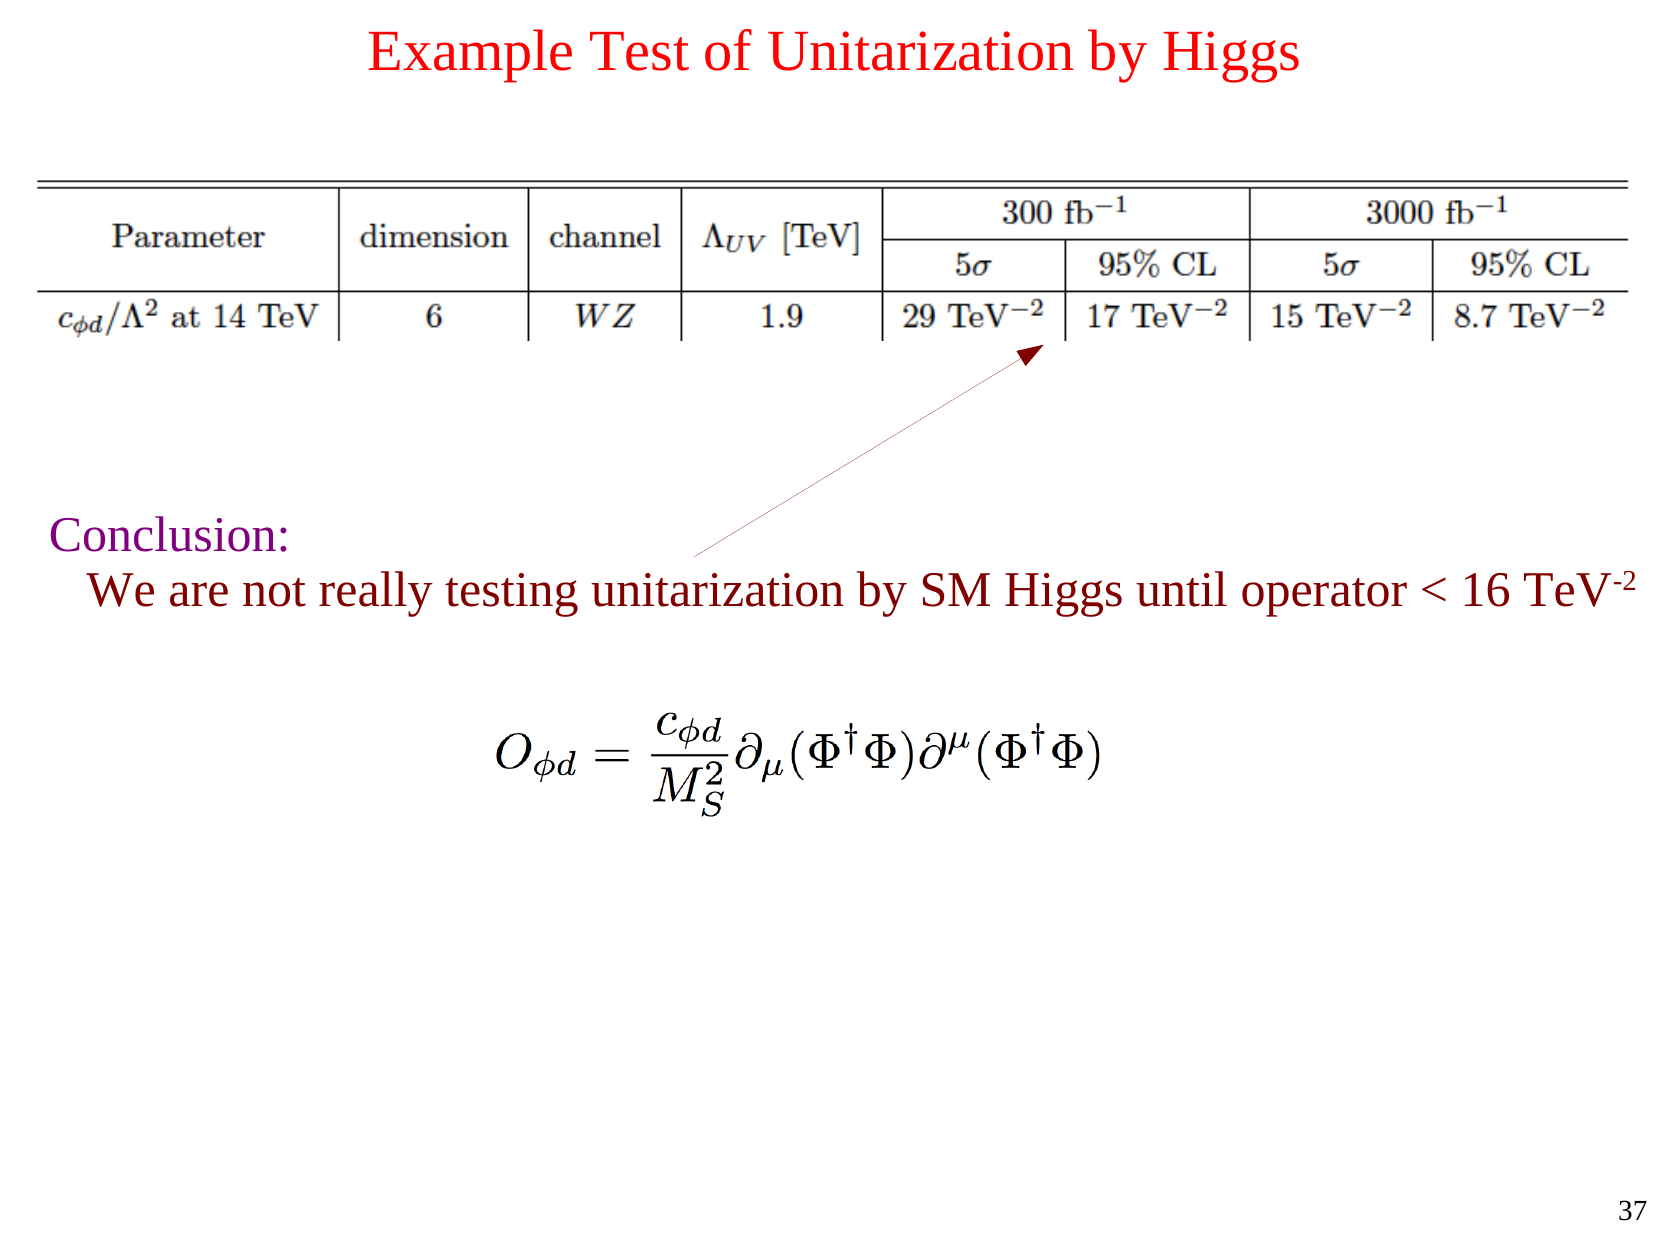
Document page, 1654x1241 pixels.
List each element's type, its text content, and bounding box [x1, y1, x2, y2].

picture [485, 704, 1110, 825]
text_box Conclusion: We are not really testing unitarization by SM Higgs until operator < 16 TeV-2 [23, 507, 1627, 731]
title Example Test of Unitarization by Higgs [128, 0, 1541, 144]
picture [1, 164, 1654, 341]
